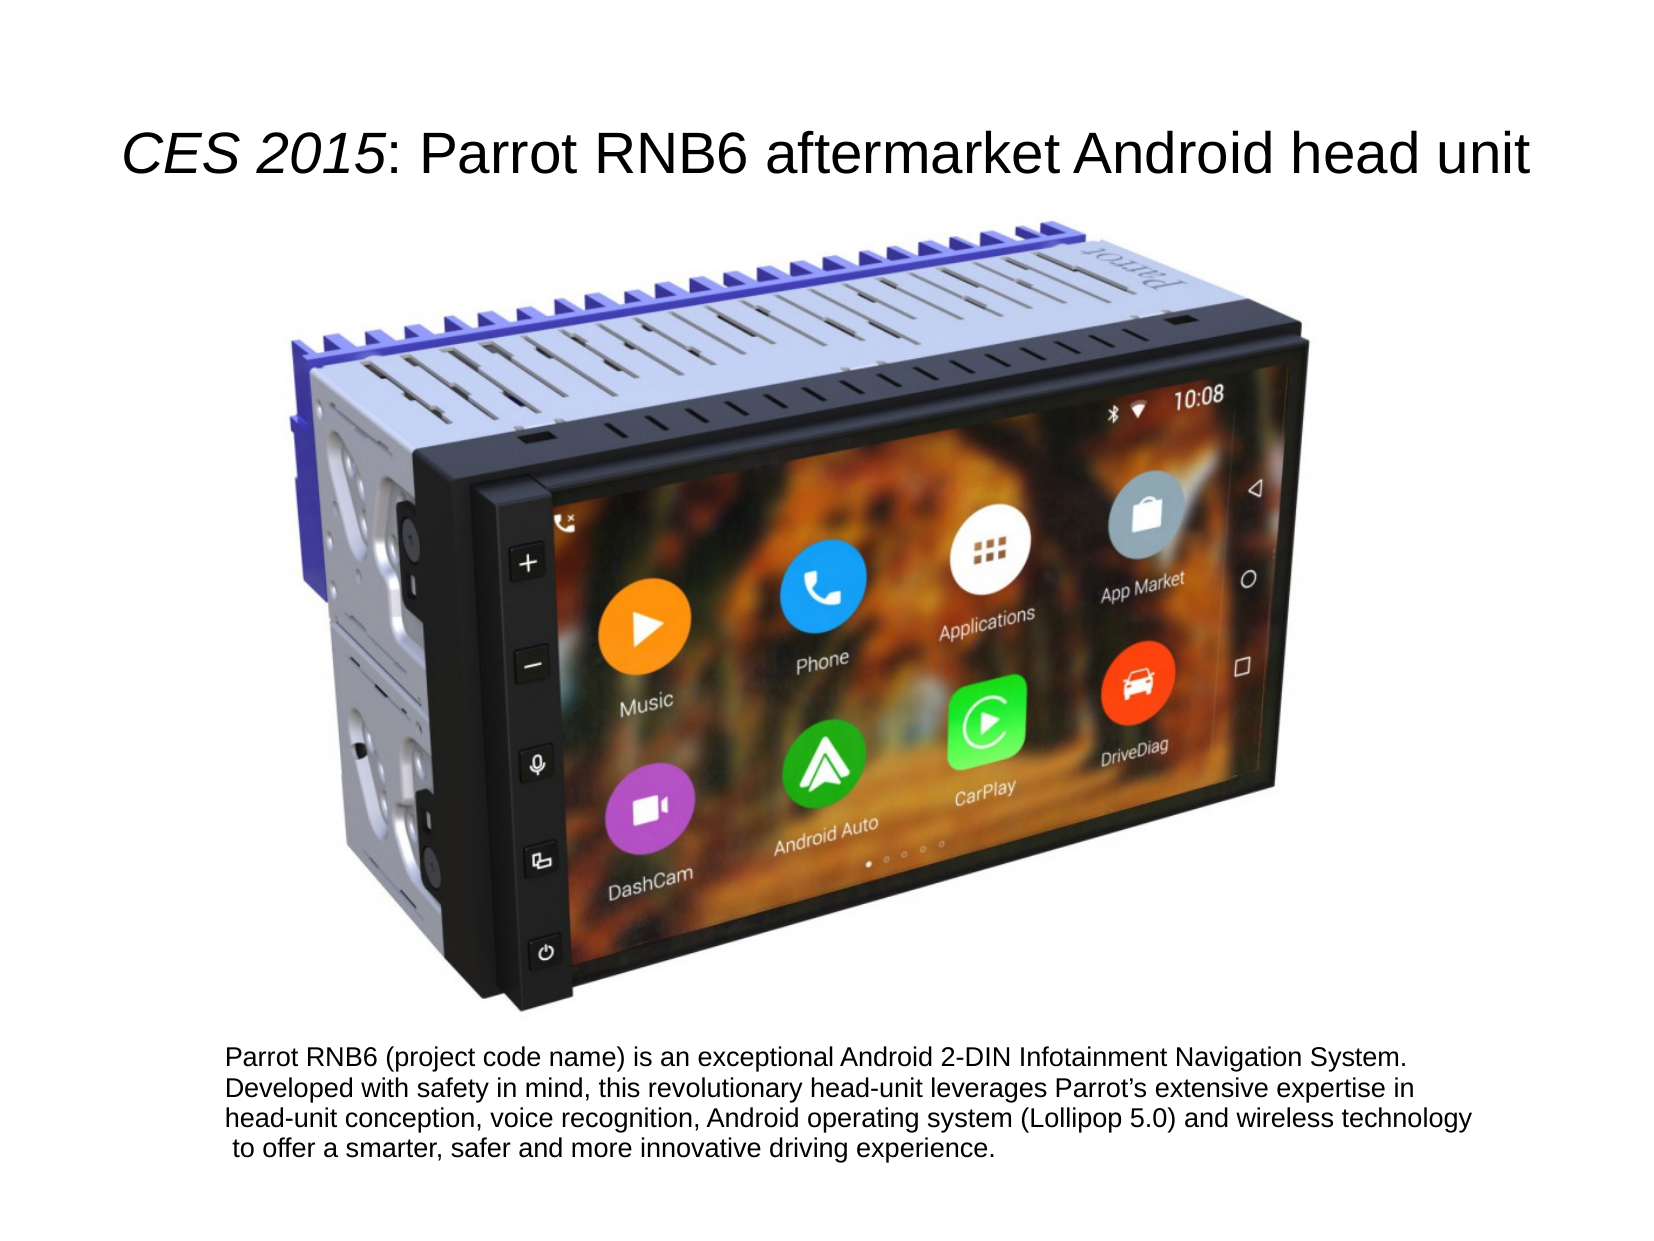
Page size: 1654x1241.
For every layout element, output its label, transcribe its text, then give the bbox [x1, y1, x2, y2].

title CES 2015: Parrot RNB6 aftermarket Android head unit [82, 49, 1571, 257]
picture [210, 214, 1411, 1021]
text_box Parrot RNB6 (project code name) is an exceptional Android 2-DIN Infotainment Navigation System. Developed with safety in mind, this revolutionary head-unit leverages Parrot’s extensive expertise in head-unit conception, voice recognition, Android operating system (Lollipop 5.0) and wireless technology to offer a smarter, safer and more innovative driving experience. [210, 1035, 1486, 1171]
